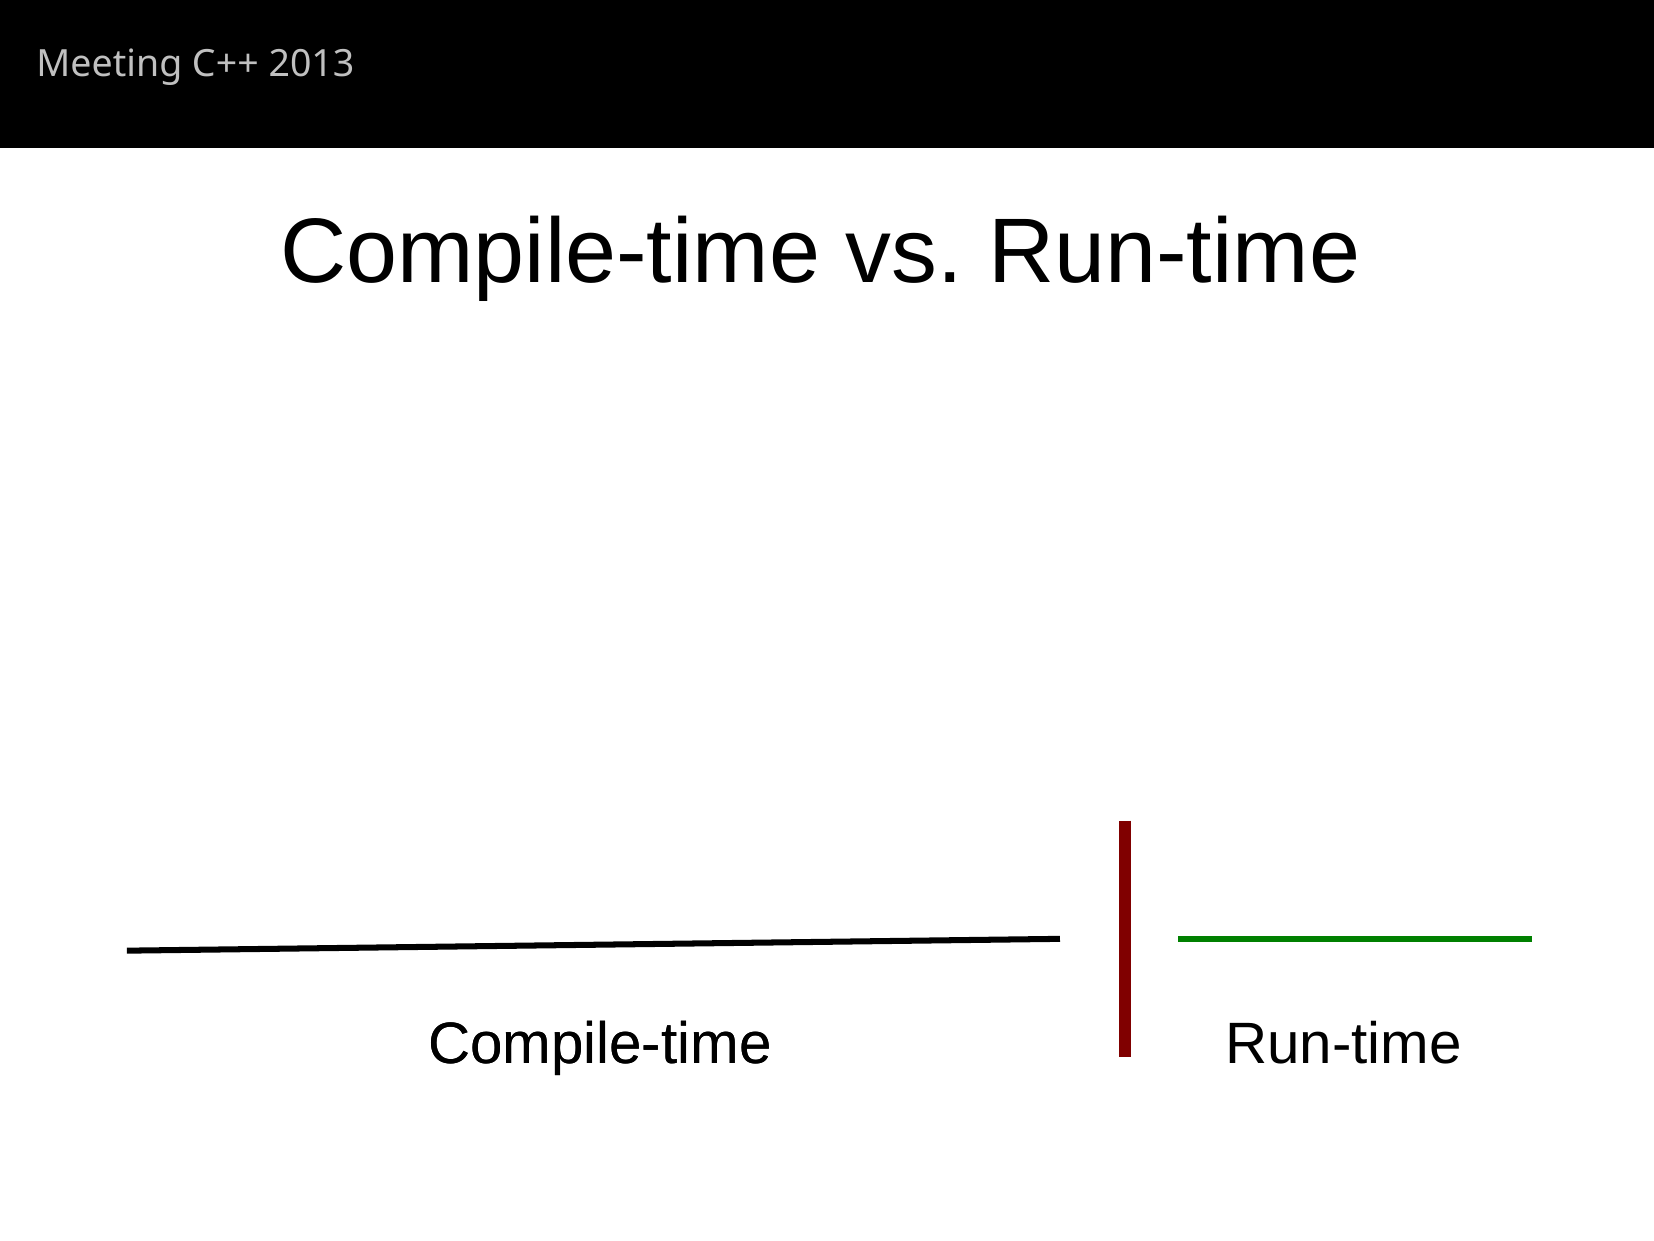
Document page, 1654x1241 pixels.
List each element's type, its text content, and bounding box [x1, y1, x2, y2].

title Compile-time vs. Run-time [76, 147, 1565, 355]
text_box Run-time [1210, 1003, 1478, 1084]
text_box Compile-time [413, 1003, 787, 1084]
